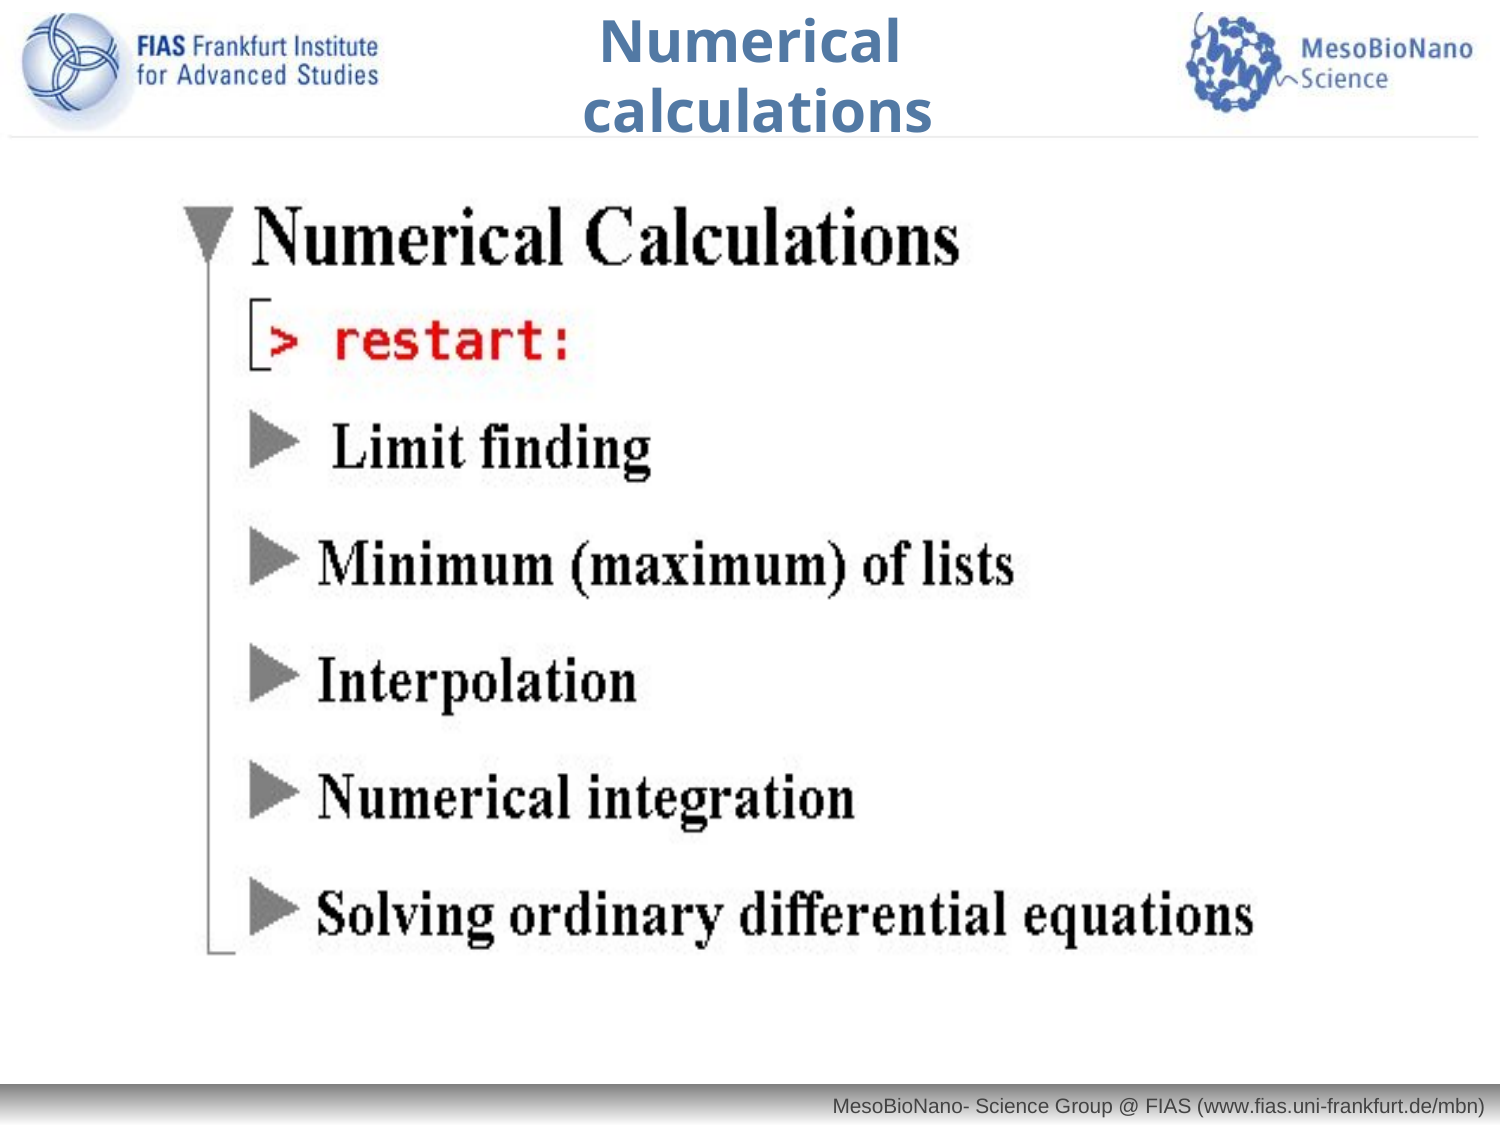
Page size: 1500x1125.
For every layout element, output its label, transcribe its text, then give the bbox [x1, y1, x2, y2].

picture [177, 177, 1329, 975]
title Numerical calculations [0, 0, 1499, 152]
